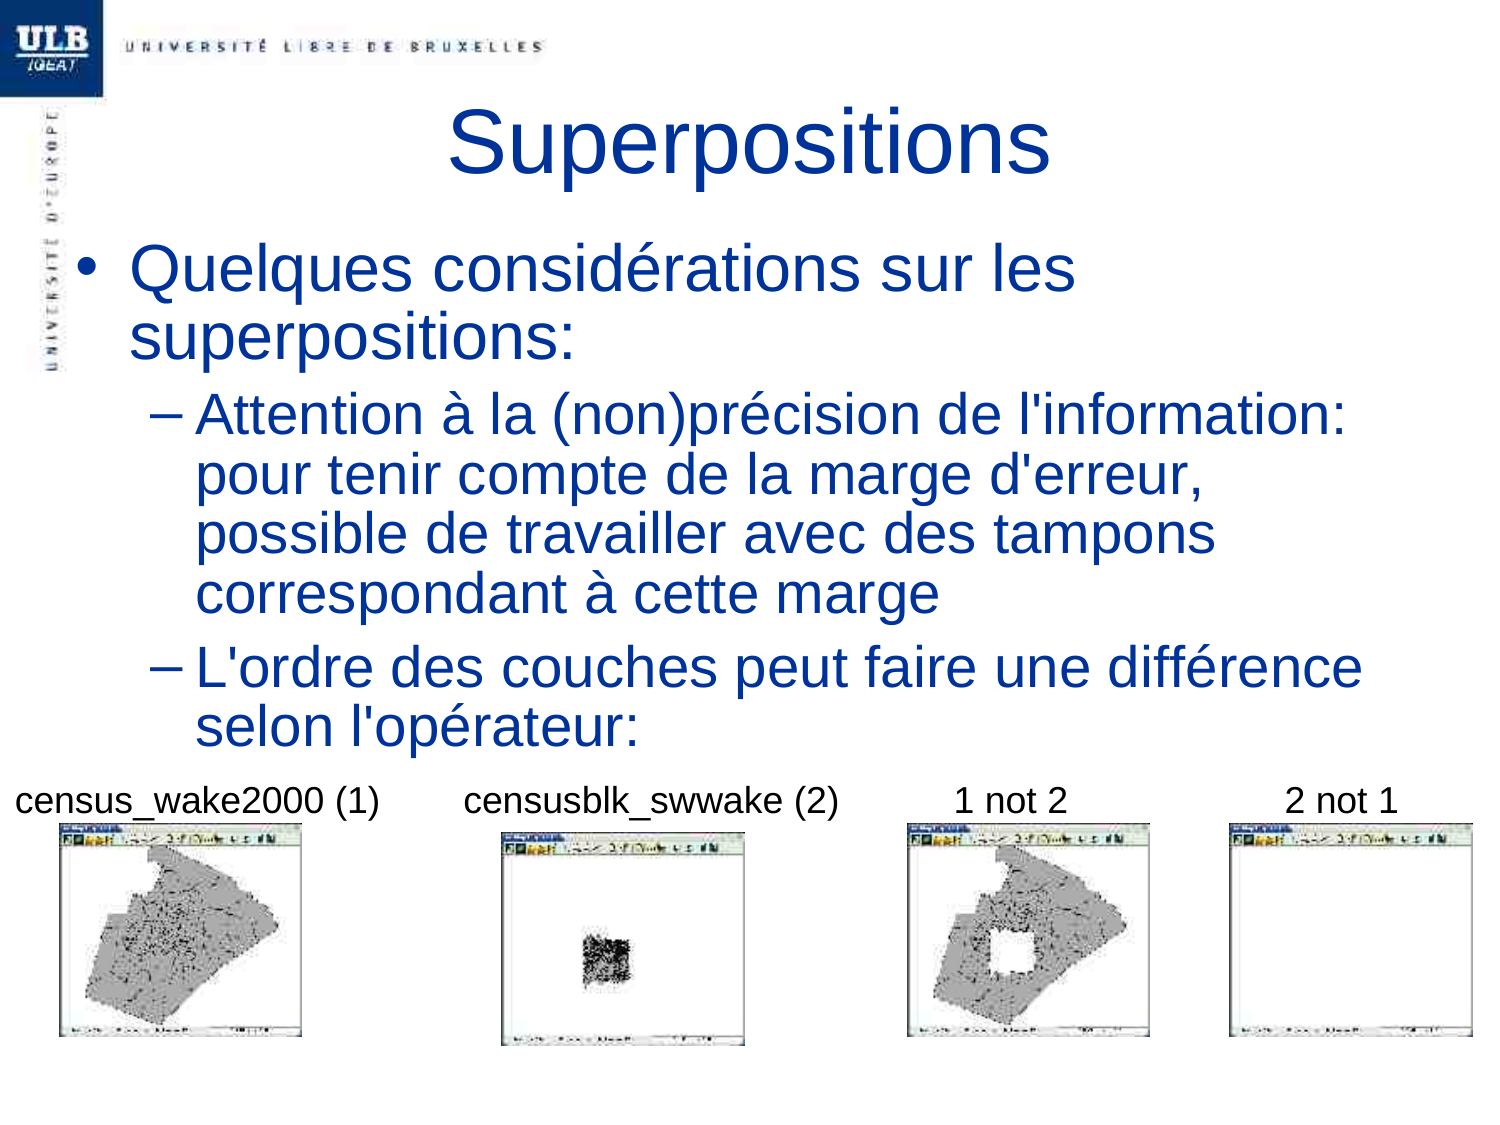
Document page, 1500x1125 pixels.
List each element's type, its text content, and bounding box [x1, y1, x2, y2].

text_box 1 not 2 [938, 773, 1102, 832]
picture [0, 0, 1500, 1125]
text_box Superpositions [75, 28, 1425, 227]
text_box 2 not 1 [1269, 773, 1433, 832]
text_box Quelques considérations sur les superpositions: Attention à la (non)précision de l'information: pour tenir compte de la marge d'erreur, possible de travailler avec des tampons correspondant à cette marge L'ordre des couches peut faire une différence selon l'opérateur: [75, 227, 1425, 847]
text_box census_wake2000 (1)‏ [0, 773, 438, 832]
text_box censusblk_swwake (2)‏ [448, 773, 898, 832]
